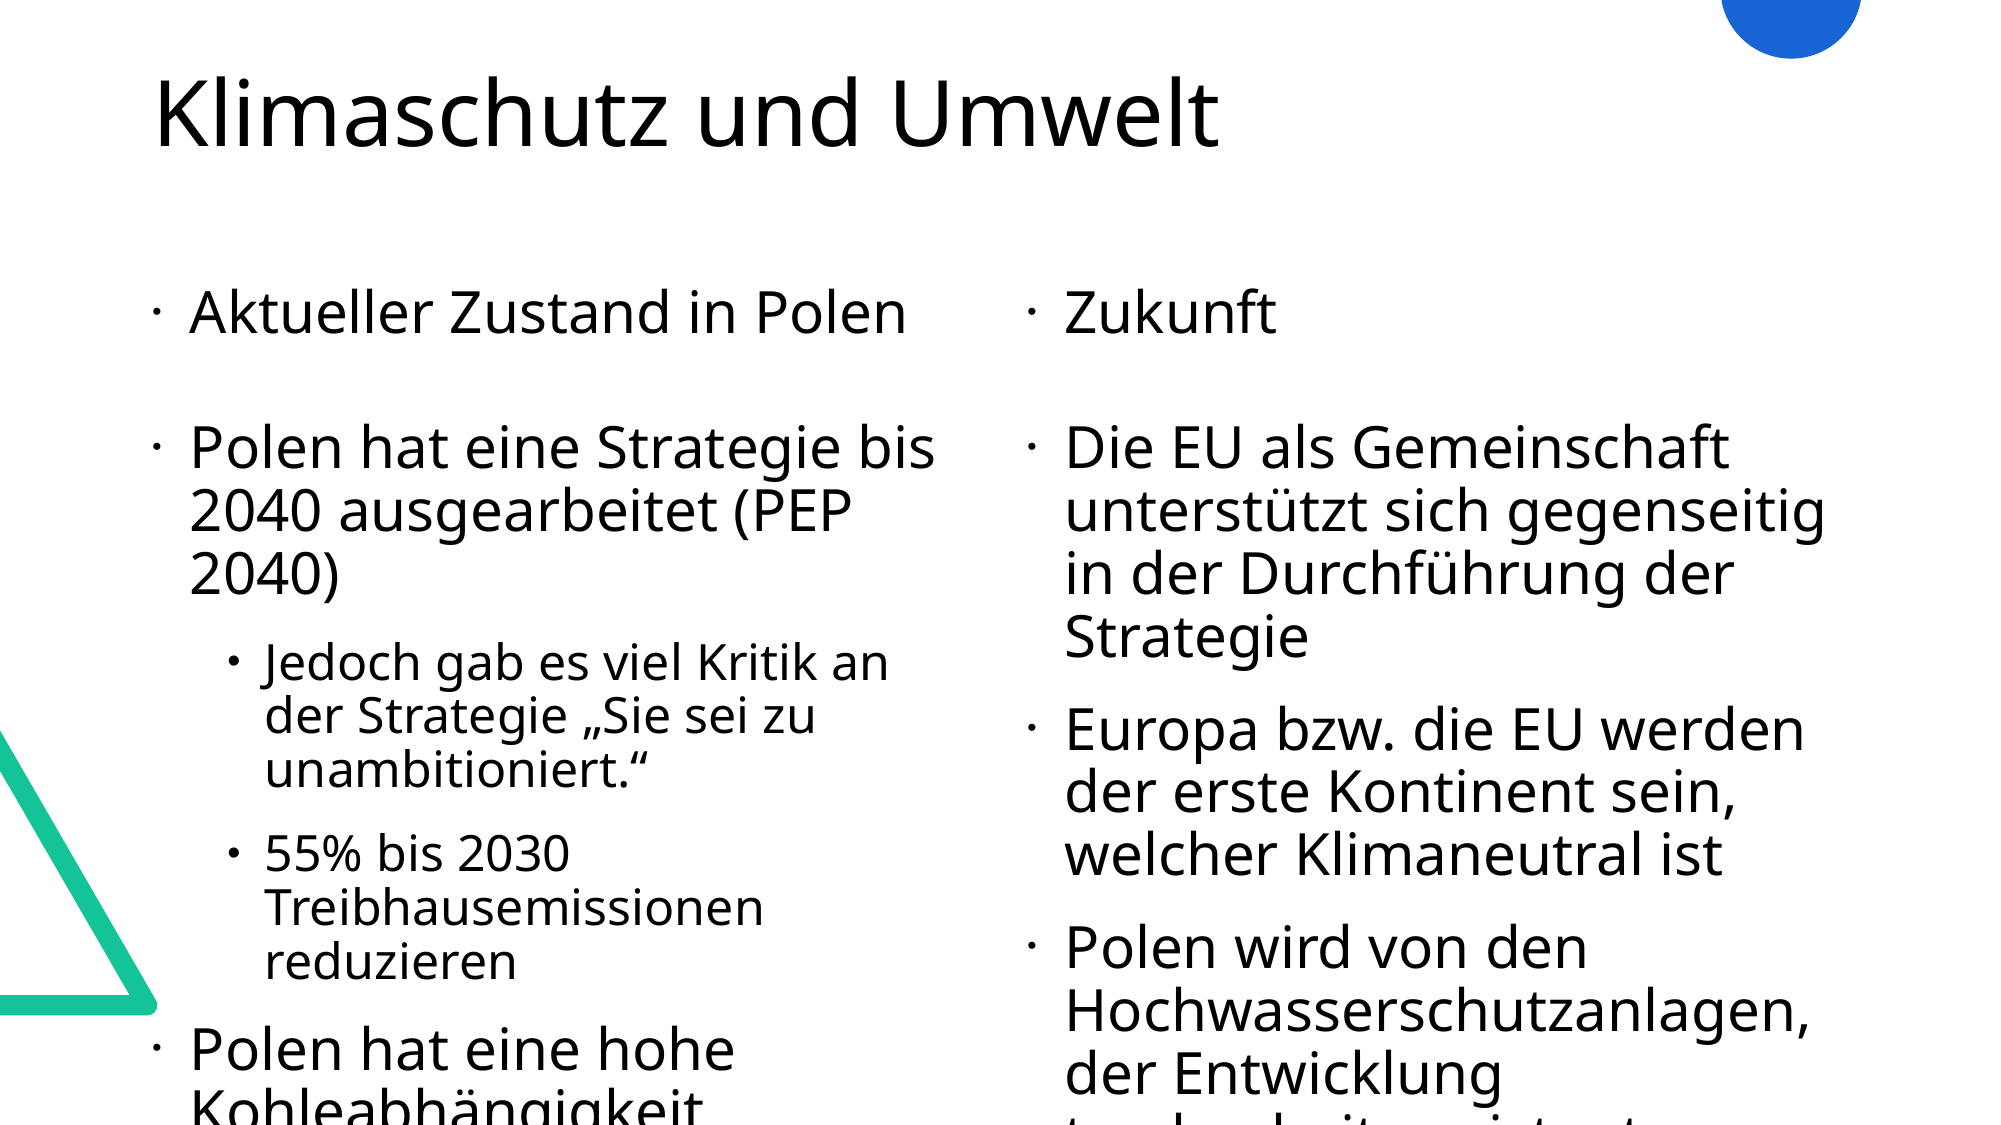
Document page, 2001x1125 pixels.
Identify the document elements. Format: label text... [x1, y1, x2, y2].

list Polen hat eine Strategie bis 2040 ausgearbeitet (PEP 2040) Jedoch gab es viel Kritik an der Strategie „Sie sei zu unambitioniert.“ 55% bis 2030 Treibhausemissionen reduzieren Polen hat eine hohe Kohleabhängigkeit Bei EU‘s „Green Deal“ ist Polen dagegen [137, 410, 984, 1016]
list Aktueller Zustand in Polen [137, 275, 984, 410]
list Die EU als Gemeinschaft unterstützt sich gegenseitig in der Durchführung der Strategie Europa bzw. die EU werden der erste Kontinent sein, welcher Klimaneutral ist Polen wird von den Hochwasserschutzanlagen, der Entwicklung trockenheitsresistenter Kulturen von geänderten Bauvorschriften profitieren [1012, 410, 1863, 1016]
title Klimaschutz und Umwelt [137, 59, 1863, 278]
list Zukunft [1012, 275, 1863, 410]
